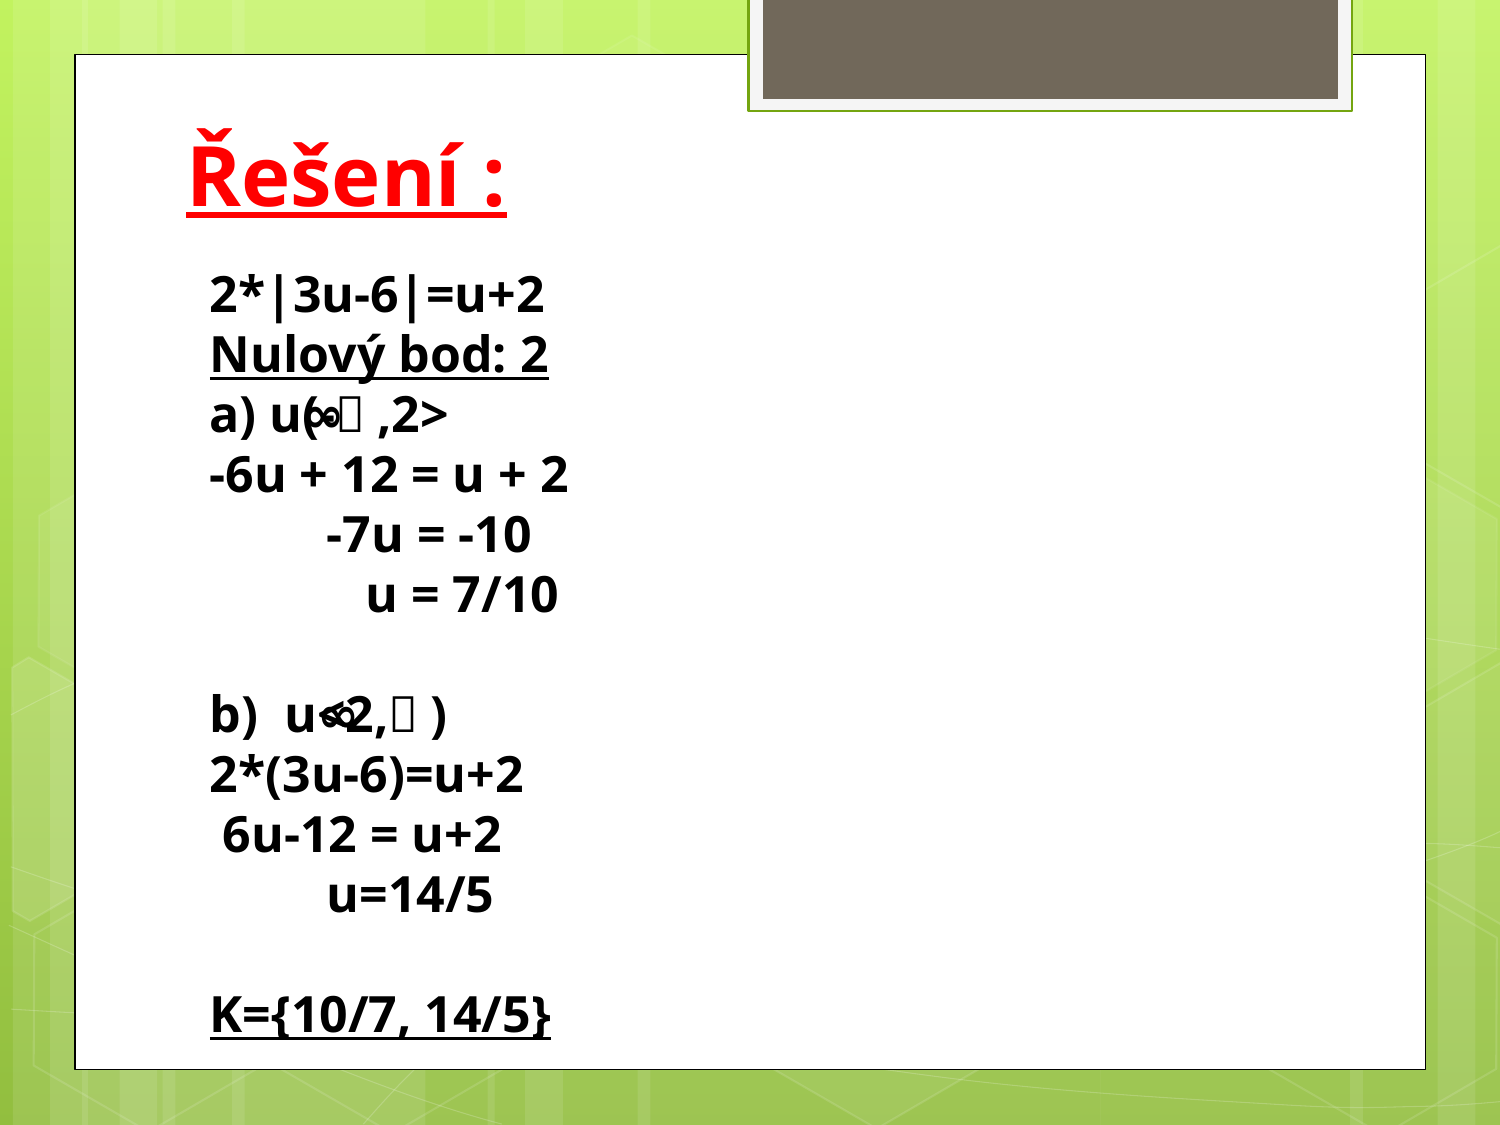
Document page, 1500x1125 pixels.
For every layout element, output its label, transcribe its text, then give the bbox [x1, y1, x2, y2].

title Řešení : [171, 42, 1415, 231]
text_box 2*|3u-6|=u+2 Nulový bod: 2 a) u(-∞,2> -6u + 12 = u + 2 -7u = -10 u = 7/10 b) u<2,∞) 2*(3u-6)=u+2 6u-12 = u+2 u=14/5 K={10/7, 14/5} [195, 255, 1317, 1050]
